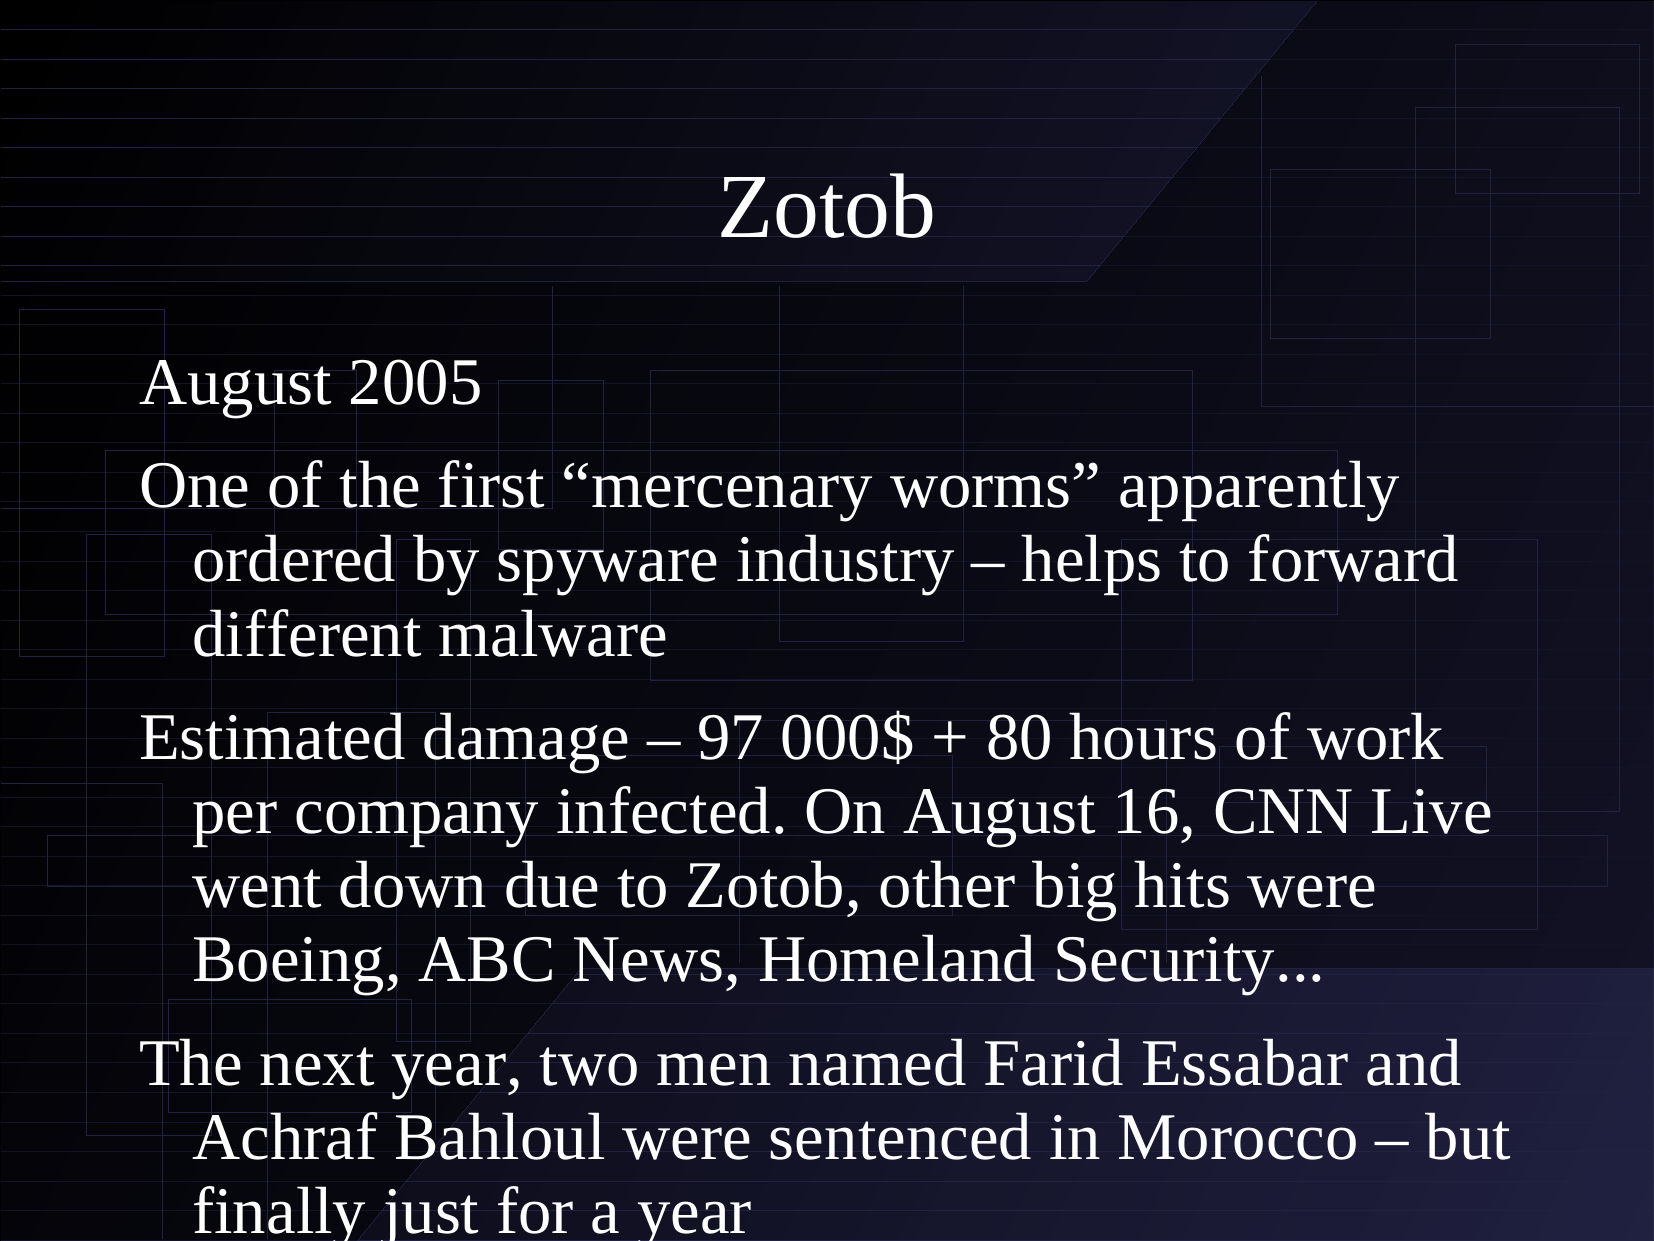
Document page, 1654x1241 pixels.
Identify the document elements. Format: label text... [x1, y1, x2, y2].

title Zotob [121, 102, 1534, 311]
list August 2005 One of the first “mercenary worms” apparently ordered by spyware industry – helps to forward different malware Estimated damage – 97 000$ + 80 hours of work per company infected. On August 16, CNN Live went down due to Zotob, other big hits were Boeing, ABC News, Homeland Security... The next year, two men named Farid Essabar and Achraf Bahloul were sentenced in Morocco – but finally just for a year [121, 344, 1534, 1241]
